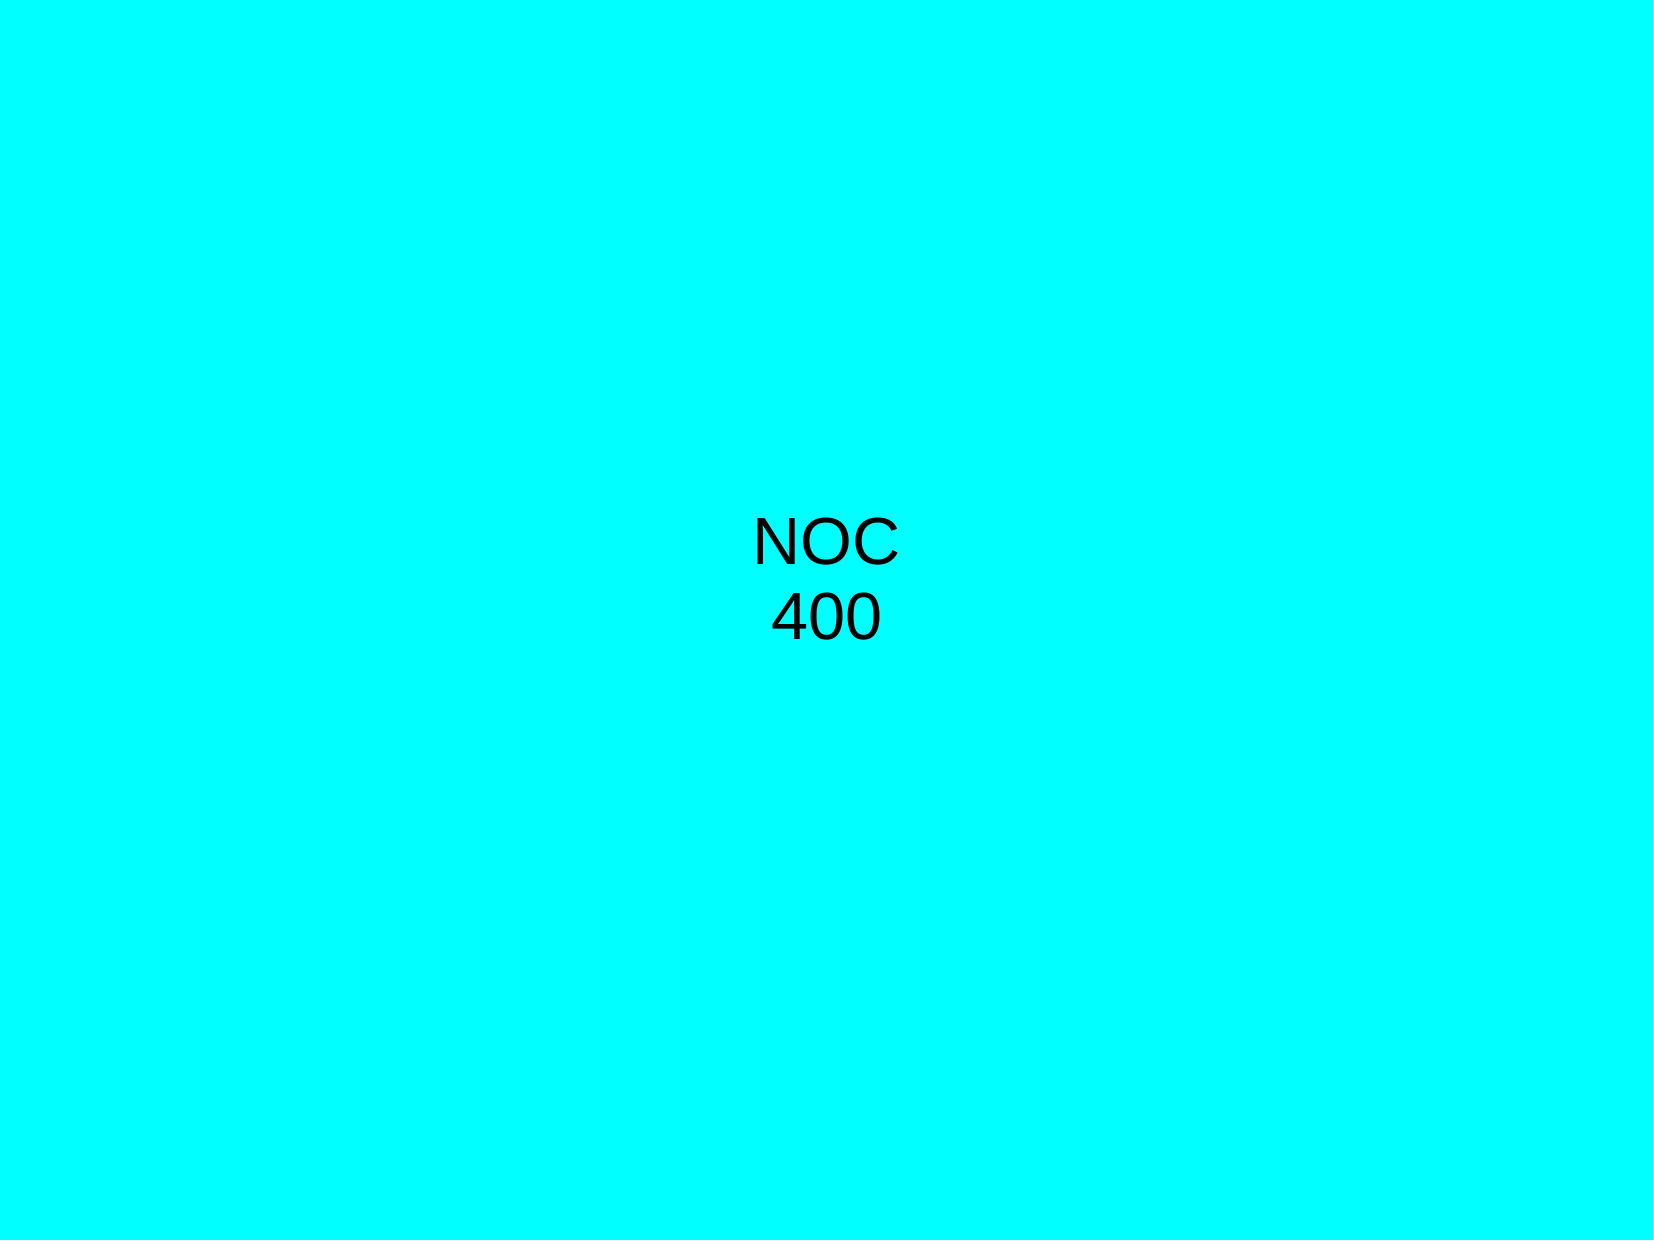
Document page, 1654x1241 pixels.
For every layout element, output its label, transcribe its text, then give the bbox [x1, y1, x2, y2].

subtitle NOC 400 [82, 49, 1571, 1109]
